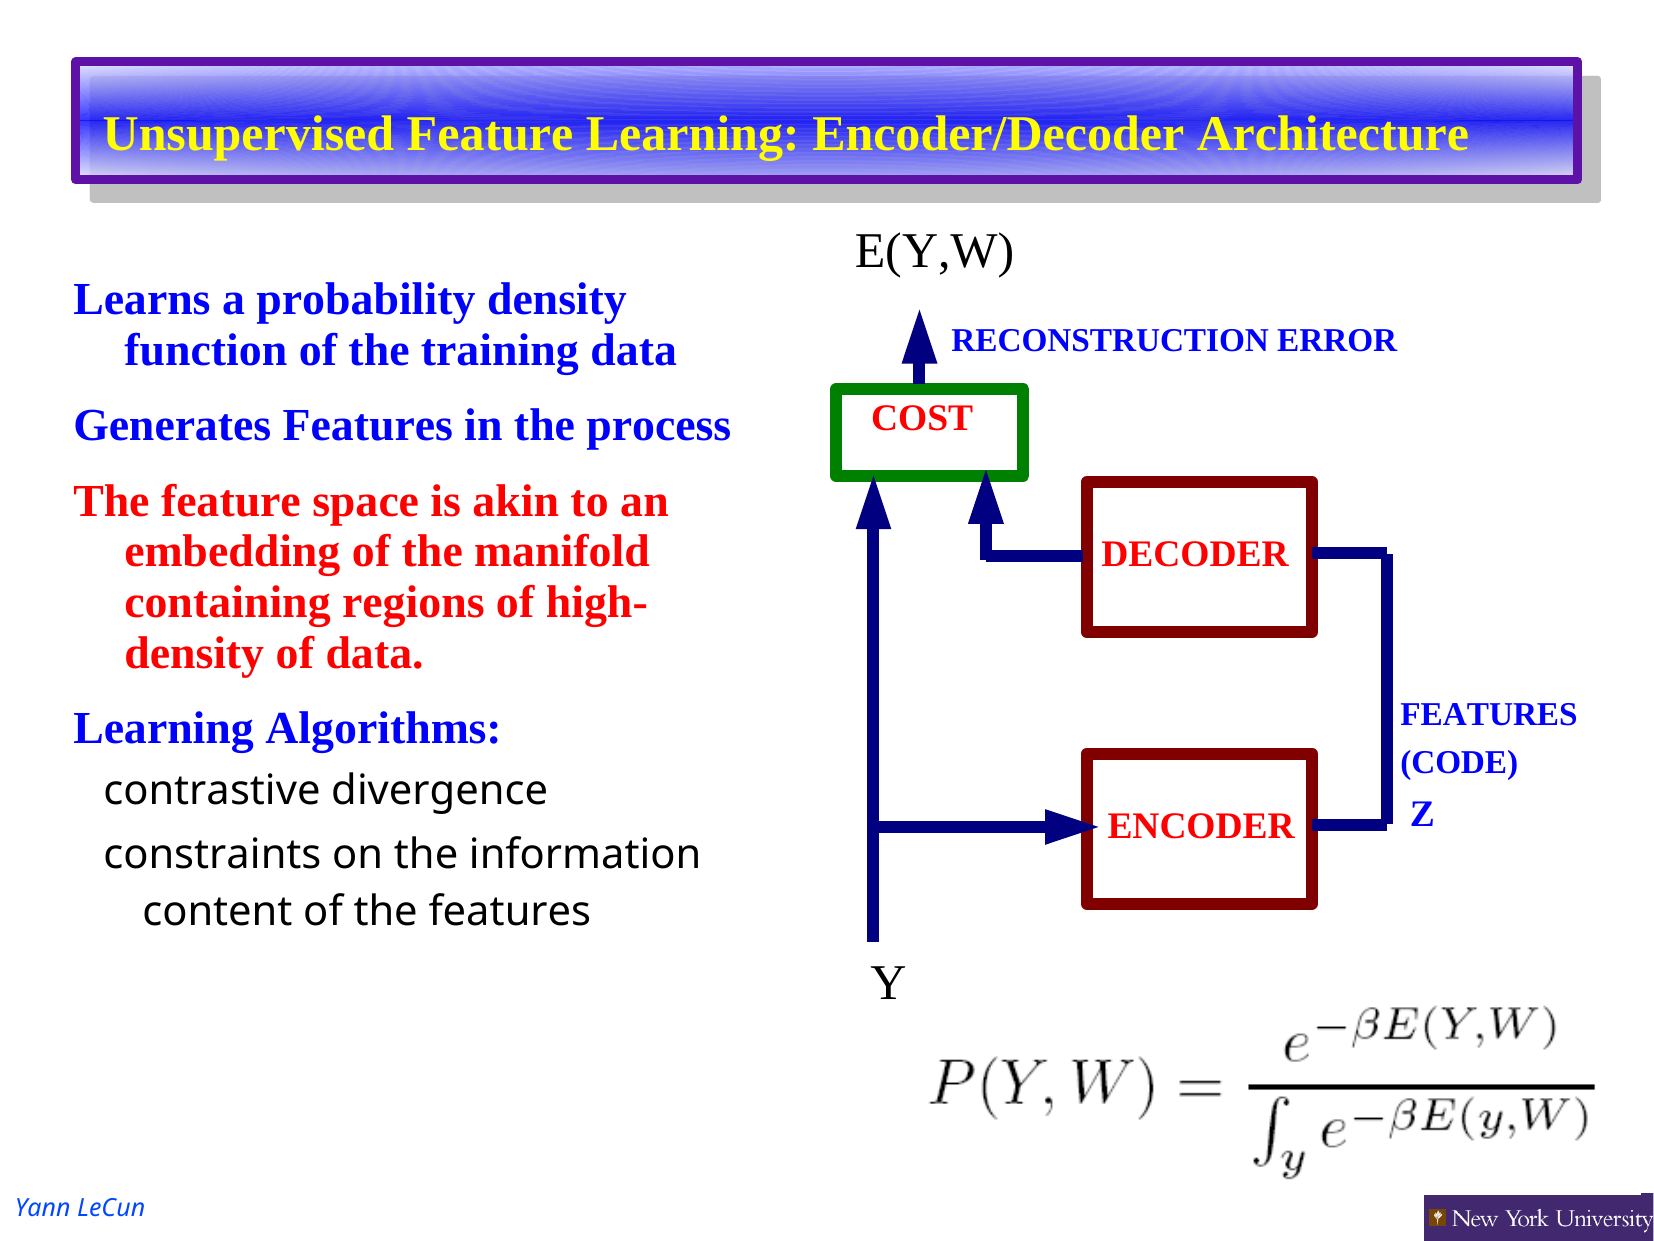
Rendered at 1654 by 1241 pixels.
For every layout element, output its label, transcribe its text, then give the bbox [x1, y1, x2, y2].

list Learns a probability density function of the training data Generates Features in the process The feature space is akin to an embedding of the manifold containing regions of high-density of data. Learning Algorithms: contrastive divergence constraints on the information content of the features [73, 273, 788, 1121]
text_box Y [870, 955, 907, 1025]
text_box COST [850, 384, 1114, 486]
text_box E(Y,W) [854, 223, 1015, 293]
title Unsupervised Feature Learning: Encoder/Decoder Architecture [75, 61, 1578, 180]
text_box DECODER [1080, 519, 1344, 622]
text_box RECONSTRUCTION ERROR [930, 307, 1515, 430]
text_box FEATURES (CODE) Z [1379, 681, 1609, 992]
text_box ENCODER [1086, 791, 1350, 894]
picture [915, 992, 1654, 1241]
